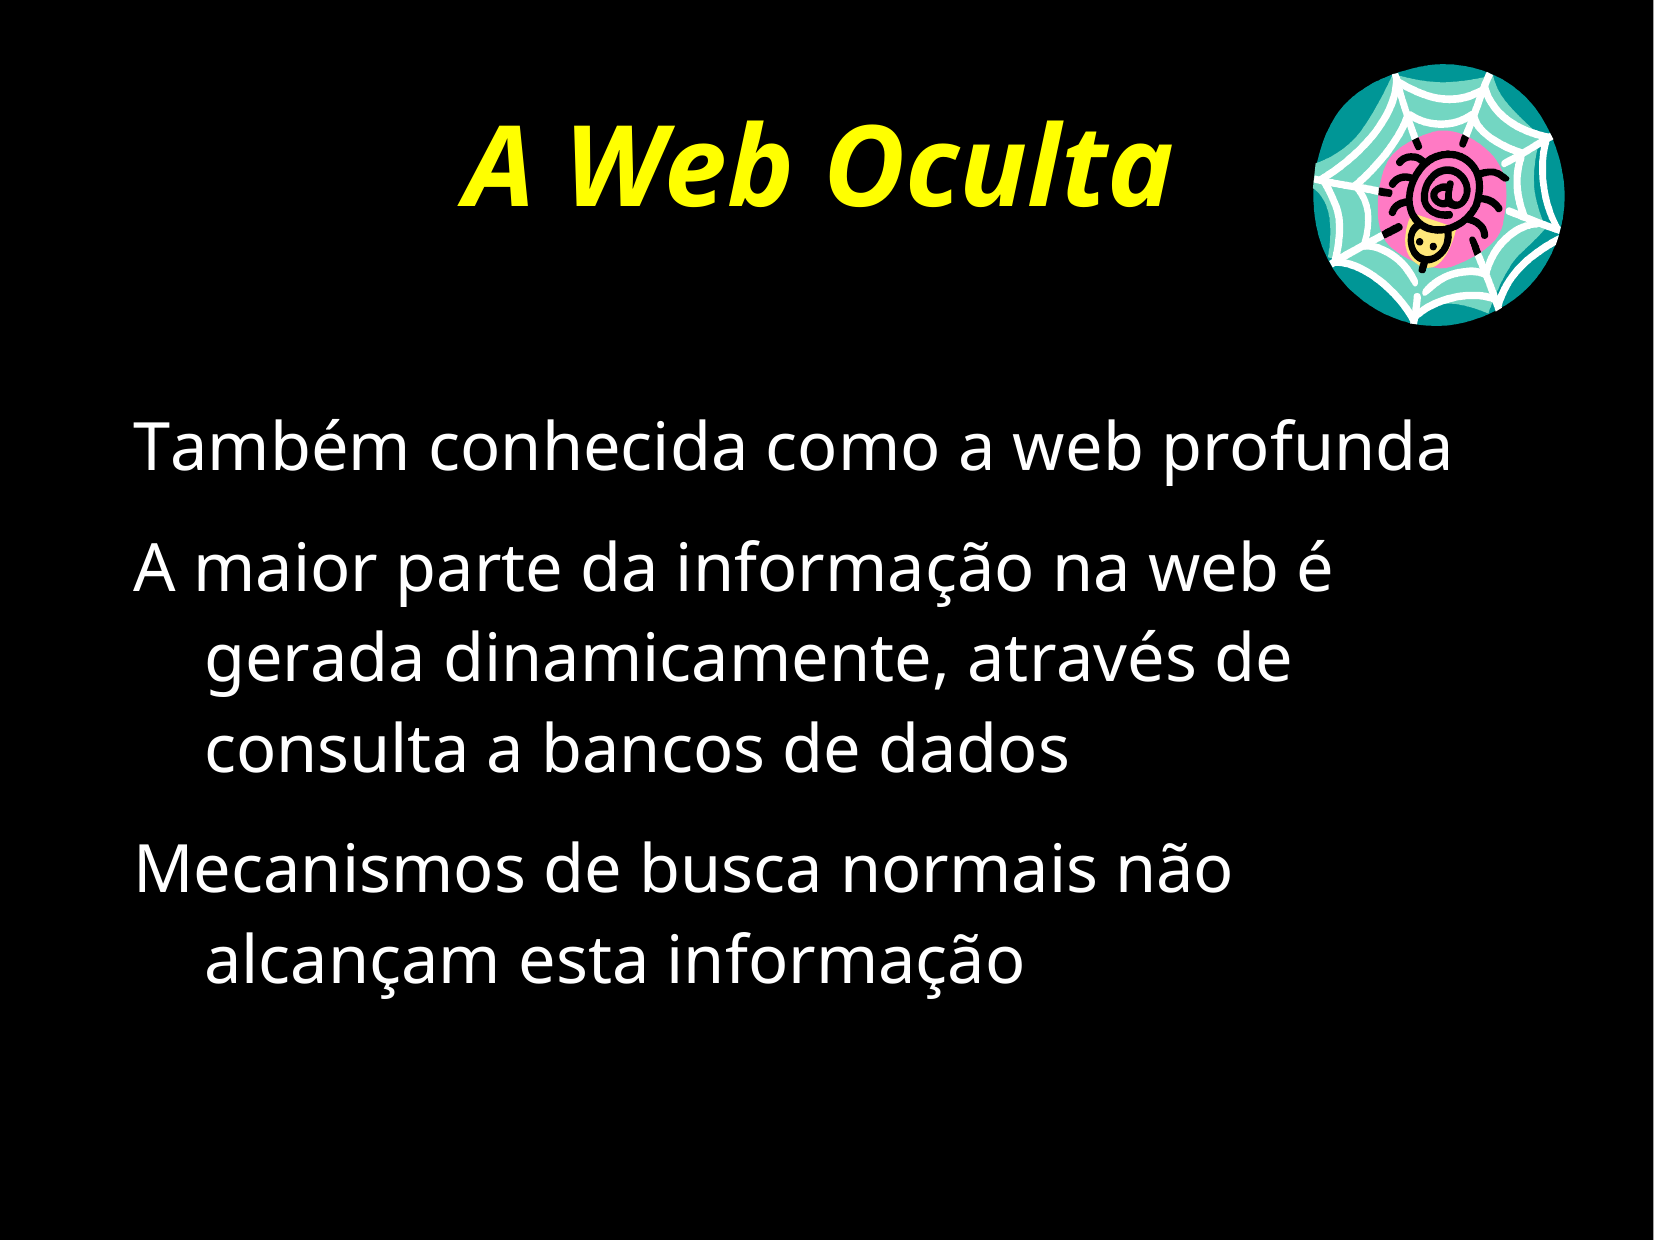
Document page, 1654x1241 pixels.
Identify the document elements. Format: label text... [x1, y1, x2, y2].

picture [1307, 58, 1570, 332]
title A Web Oculta [113, 59, 1307, 267]
list Também conhecida como a web profunda A maior parte da informação na web é gerada dinamicamente, através de consulta a bancos de dados Mecanismos de busca normais não alcançam esta informação [121, 399, 1534, 1181]
